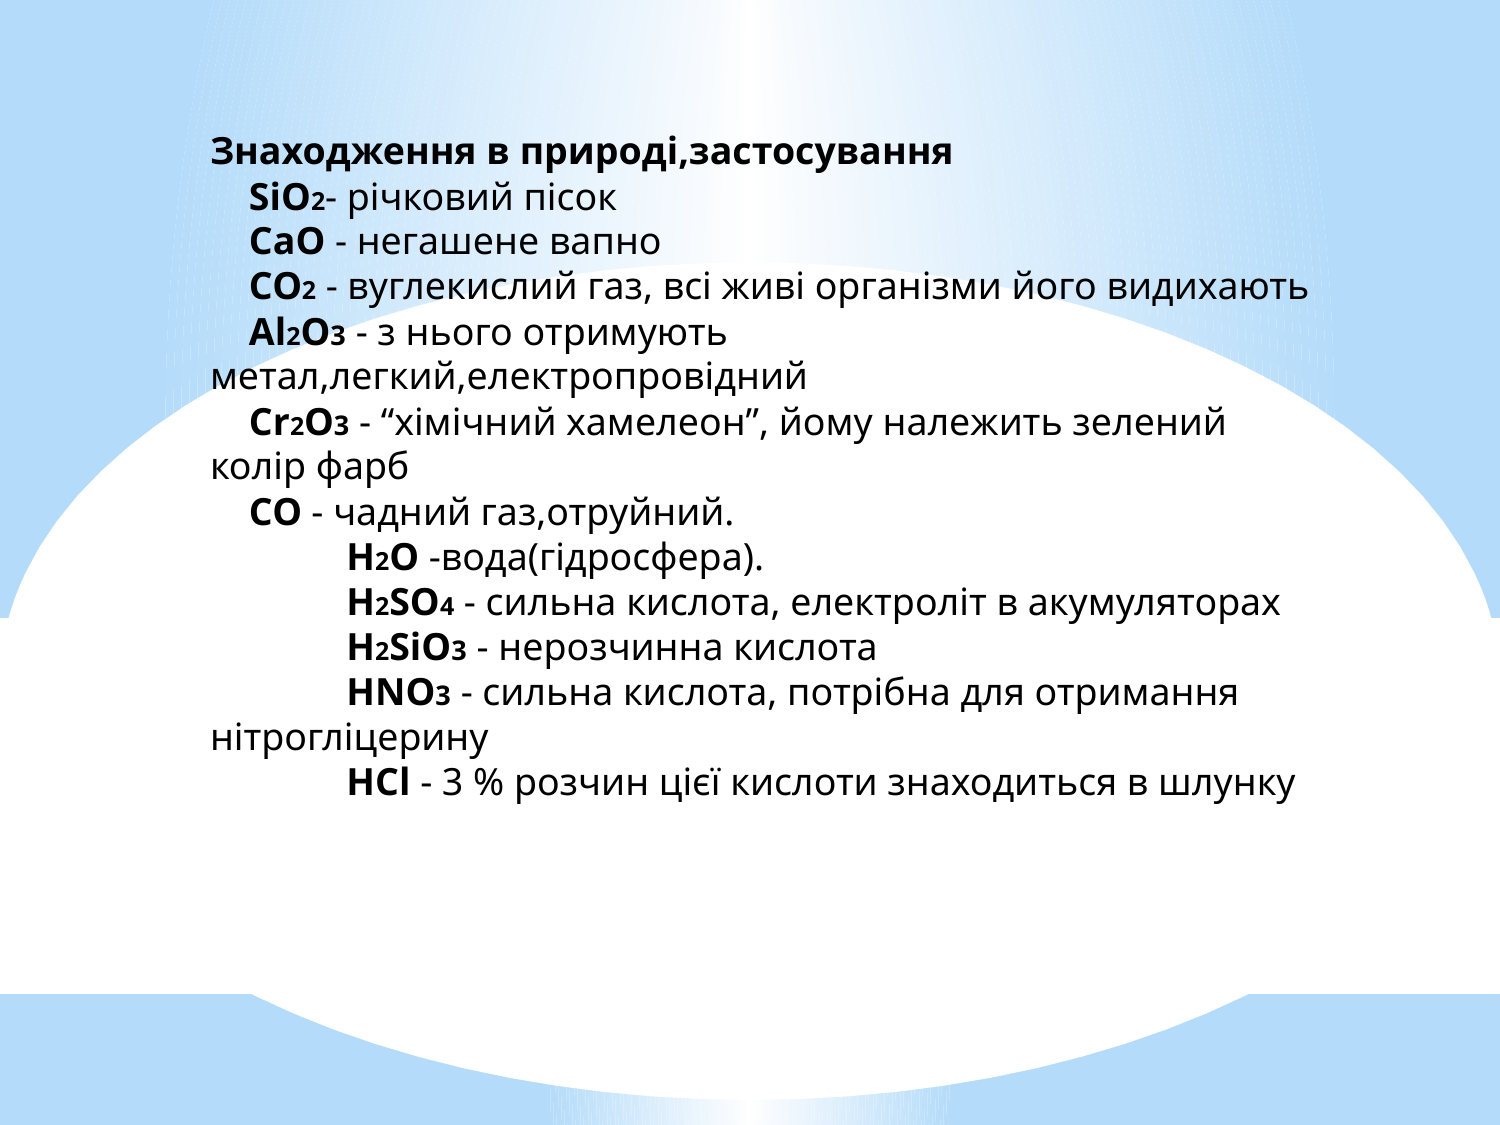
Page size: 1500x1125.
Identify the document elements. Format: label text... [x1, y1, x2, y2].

list Знаходження в природі,застосування SiO2- річковий пісок CaO - негашене вапно CO2 - вуглекислий газ, всі живі організми його видихають Al2O3 - з нього отримують метал,легкий,електропровідний Cr2O3 - “хімічний хамелеон”, йому належить зелений колір фарб CO - чадний газ,отруйний. H2O -вода(гідросфера). H2SO4 - сильна кислота, електроліт в акумуляторах H2SiO3 - нерозчинна кислота HNO3 - сильна кислота, потрібна для отримання нітрогліцерину HCl - 3 % розчин цієї кислоти знаходиться в шлунку [187, 120, 1341, 1047]
